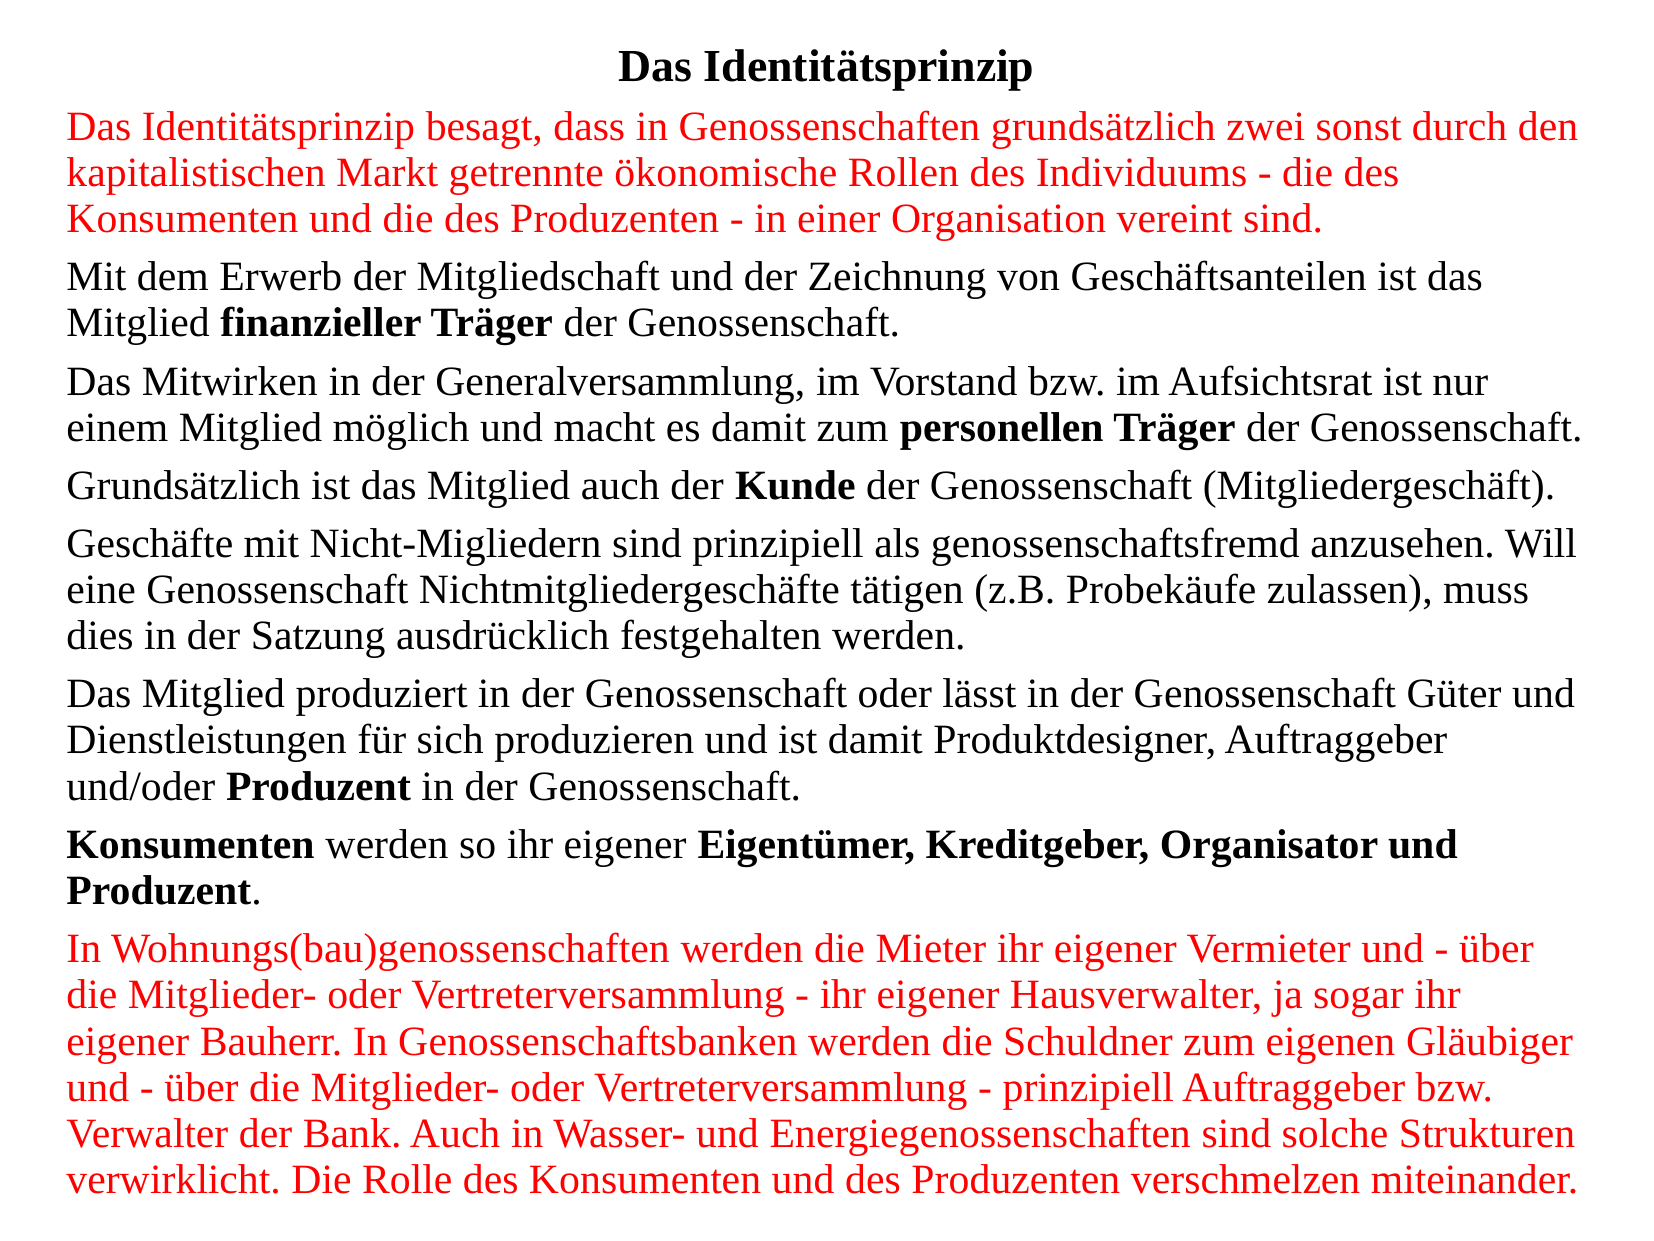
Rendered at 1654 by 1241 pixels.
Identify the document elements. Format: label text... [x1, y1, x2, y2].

text_box Das Identitätsprinzip Das Identitätsprinzip besagt, dass in Genossenschaften grundsätzlich zwei sonst durch den kapitalistischen Markt getrennte ökonomische Rollen des Individuums - die des Konsumenten und die des Produzenten - in einer Organisation vereint sind. Mit dem Erwerb der Mitgliedschaft und der Zeichnung von Geschäftsanteilen ist das Mitglied finanzieller Träger der Genossenschaft. Das Mitwirken in der Generalversammlung, im Vorstand bzw. im Aufsichtsrat ist nur einem Mitglied möglich und macht es damit zum personellen Träger der Genossenschaft. Grundsätzlich ist das Mitglied auch der Kunde der Genossenschaft (Mitgliedergeschäft). Geschäfte mit Nicht-Migliedern sind prinzipiell als genossenschaftsfremd anzusehen. Will eine Genossenschaft Nichtmitgliedergeschäfte tätigen (z.B. Probekäufe zulassen), muss dies in der Satzung ausdrücklich festgehalten werden. Das Mitglied produziert in der Genossenschaft oder lässt in der Genossenschaft Güter und Dienstleistungen für sich produzieren und ist damit Produktdesigner, Auftraggeber und/oder Produzent in der Genossenschaft. Konsumenten werden so ihr eigener Eigentümer, Kreditgeber, Organisator und Produzent. In Wohnungs(bau)genossenschaften werden die Mieter ihr eigener Vermieter und - über die Mitglieder- oder Vertreterversammlung - ihr eigener Hausverwalter, ja sogar ihr eigener Bauherr. In Genossenschaftsbanken werden die Schuldner zum eigenen Gläubiger und - über die Mitglieder- oder Vertreterversammlung - prinzipiell Auftraggeber bzw. Verwalter der Bank. Auch in Wasser- und Energiegenossenschaften sind solche Strukturen verwirklicht. Die Rolle des Konsumenten und des Produzenten verschmelzen miteinander. [51, 32, 1602, 1211]
